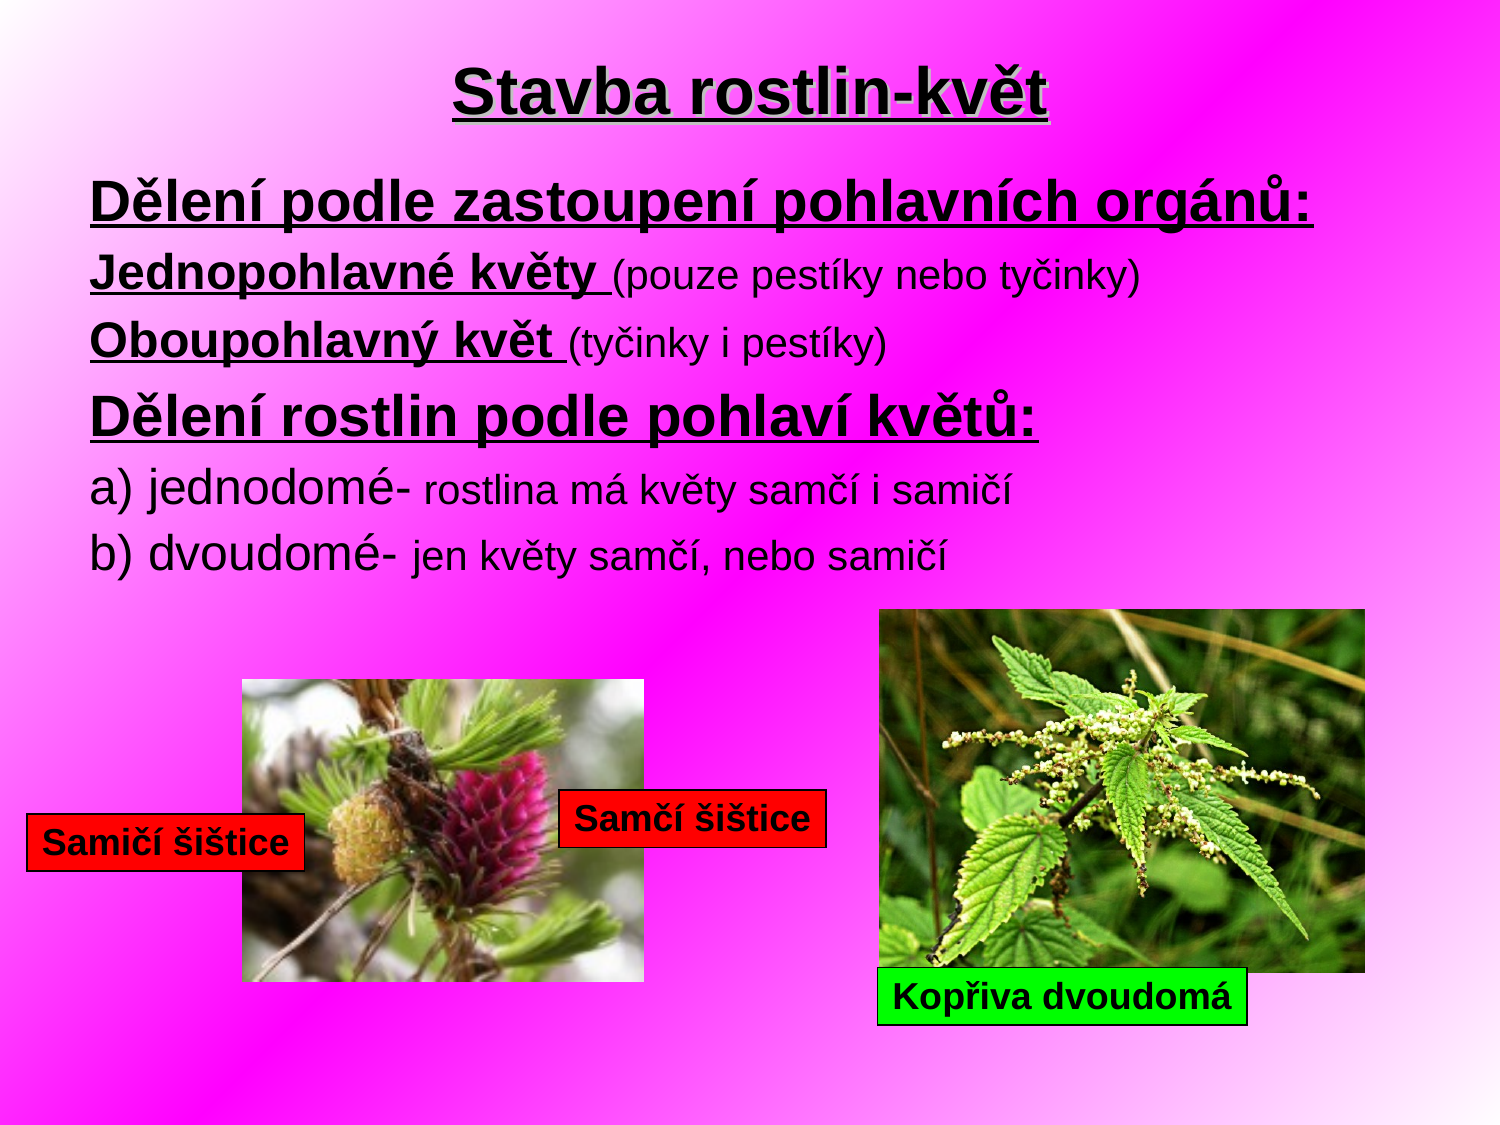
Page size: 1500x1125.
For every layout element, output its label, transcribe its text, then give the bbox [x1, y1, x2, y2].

text_box Kopřiva dvoudomá [877, 967, 1248, 1025]
title Stavba rostlin-květ [75, 43, 1426, 139]
list Dělení podle zastoupení pohlavních orgánů: Jednopohlavné květy (pouze pestíky nebo tyčinky)‏ Oboupohlavný květ (tyčinky i pestíky)‏ Dělení rostlin podle pohlaví květů: a) jednodomé- rostlina má květy samčí i samičí b) dvoudomé- jen květy samčí, nebo samičí [75, 160, 1426, 1071]
text_box Samčí šištice [559, 790, 827, 848]
picture [879, 609, 1365, 973]
picture [242, 679, 644, 982]
text_box Samičí šištice [27, 813, 305, 872]
